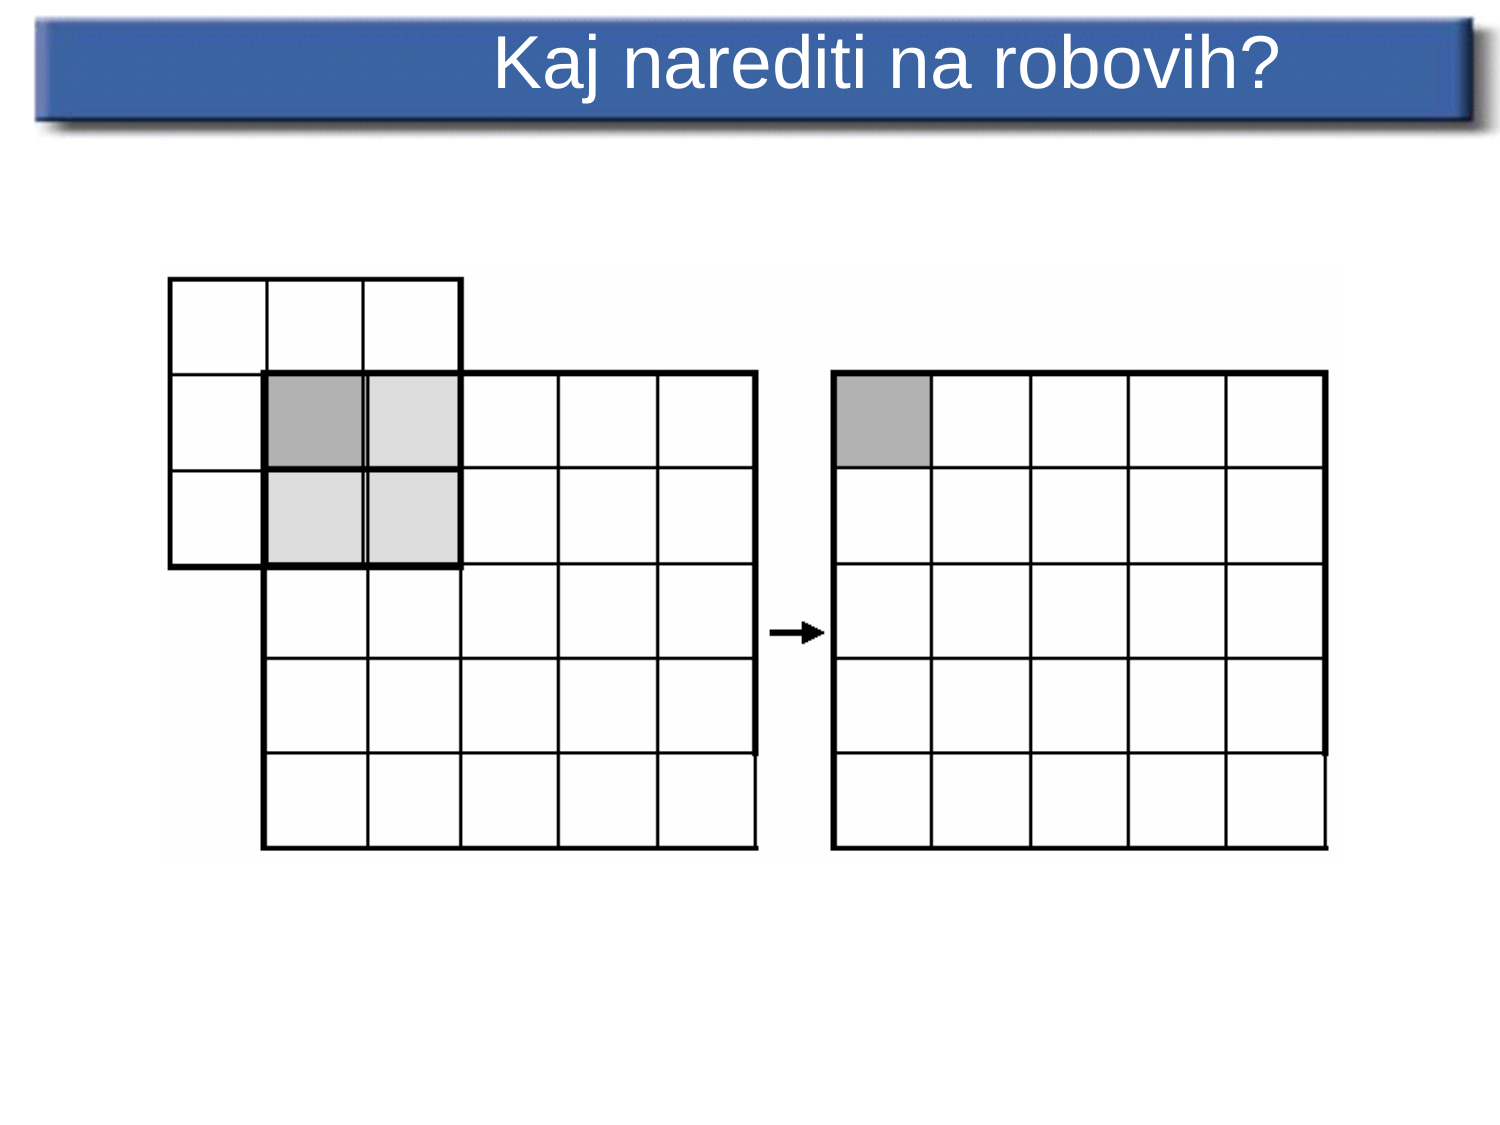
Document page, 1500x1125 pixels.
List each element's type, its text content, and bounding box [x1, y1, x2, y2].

picture [160, 266, 1340, 859]
picture [33, 14, 1500, 141]
text_box Kaj narediti na robovih? [478, 6, 1297, 112]
